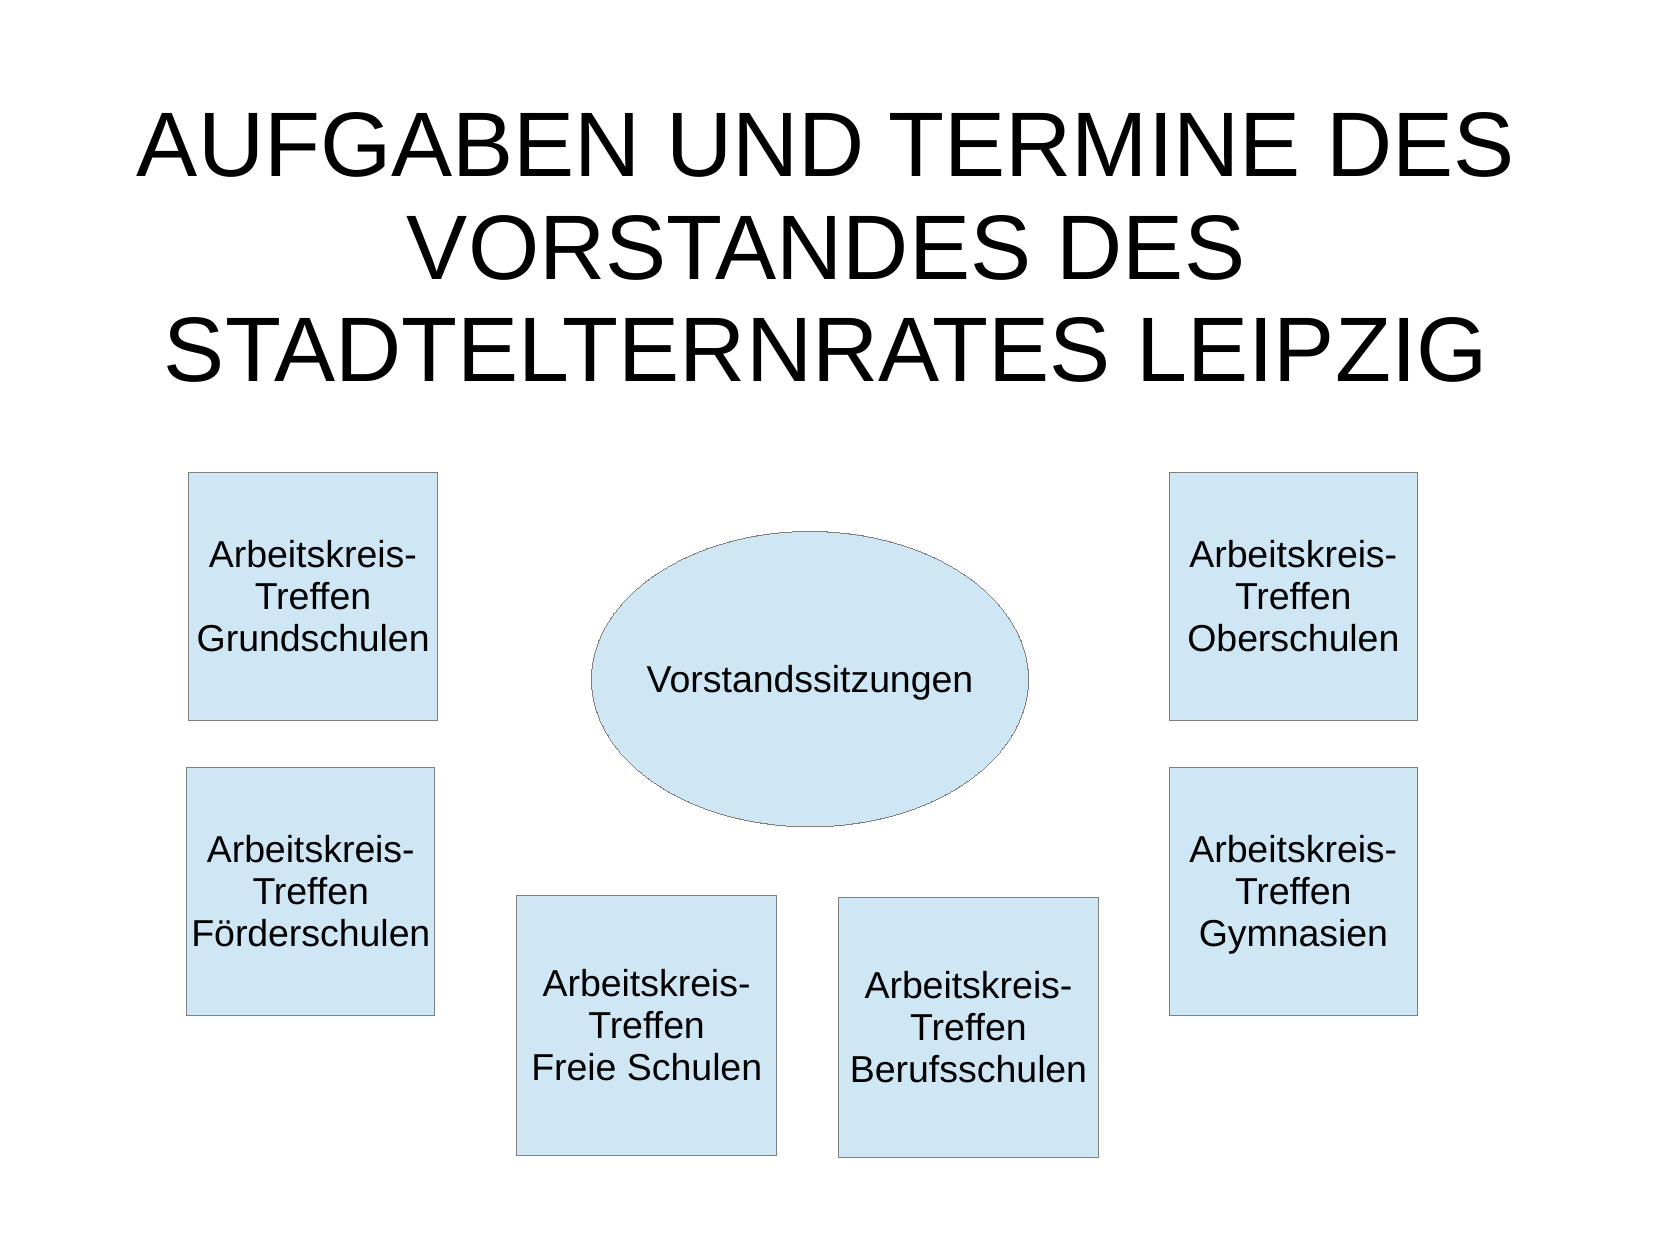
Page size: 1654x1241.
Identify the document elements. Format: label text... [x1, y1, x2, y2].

text_box Arbeitskreis- Treffen Gymnasien [1169, 767, 1418, 1016]
text_box Arbeitskreis- Treffen Freie Schulen [516, 895, 777, 1156]
text_box Arbeitskreis- Treffen Förderschulen [186, 767, 435, 1016]
text_box Vorstandssitzungen [591, 531, 1029, 827]
title AUFGABEN UND TERMINE DES VORSTANDES DES STADTELTERNRATES LEIPZIG [82, 0, 1571, 497]
text_box Arbeitskreis- Treffen Oberschulen [1169, 472, 1418, 721]
text_box Arbeitskreis- Treffen Berufsschulen [838, 897, 1099, 1158]
text_box Arbeitskreis- Treffen Grundschulen [188, 472, 438, 721]
